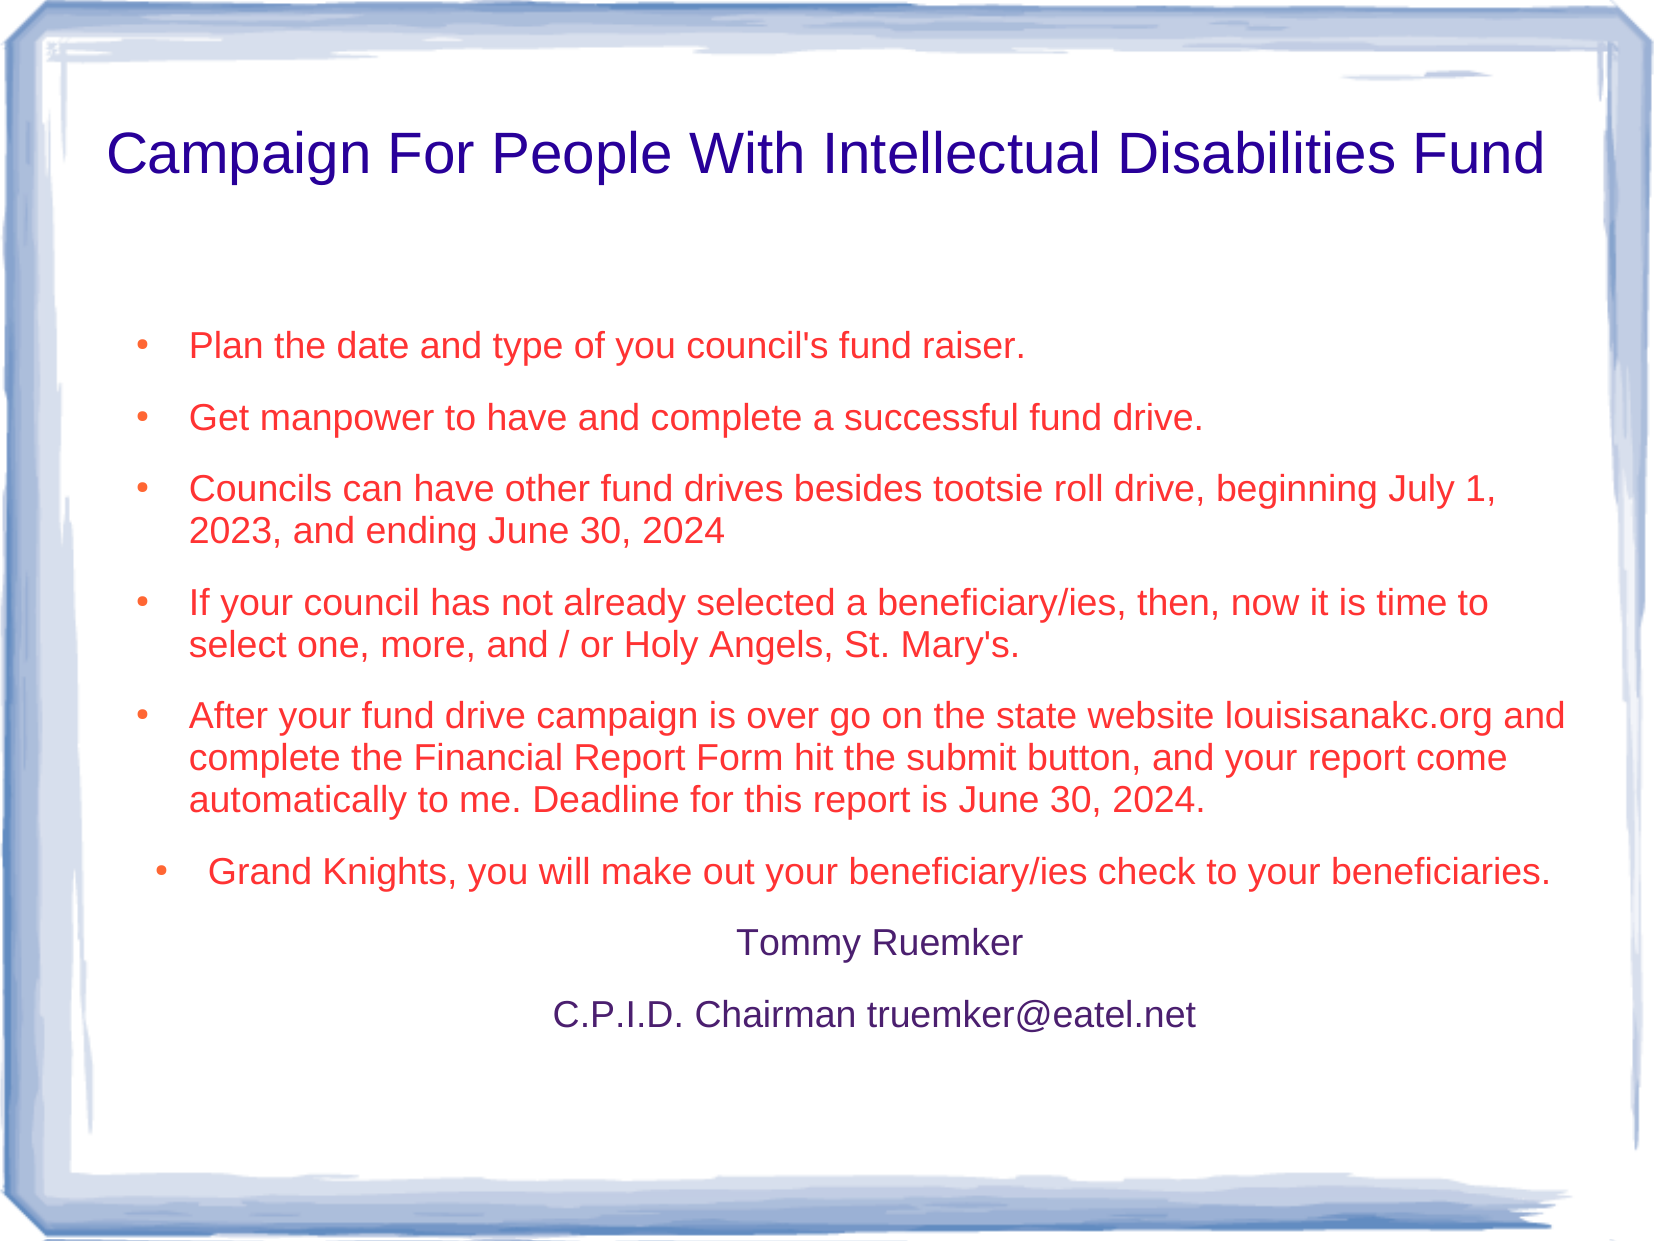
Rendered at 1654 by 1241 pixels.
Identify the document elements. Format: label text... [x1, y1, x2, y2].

list Plan the date and type of you council's fund raiser. Get manpower to have and complete a successful fund drive. Councils can have other fund drives besides tootsie roll drive, beginning July 1, 2023, and ending June 30, 2024 If your council has not already selected a beneficiary/ies, then, now it is time to select one, more, and / or Holy Angels, St. Mary's. After your fund drive campaign is over go on the state website louisisanakc.org and complete the Financial Report Form hit the submit button, and your report come automatically to me. Deadline for this report is June 30, 2024. Grand Knights, you will make out your beneficiary/ies check to your beneficiaries. Tommy Ruemker C.P.I.D. Chairman truemker@eatel.net [118, 324, 1571, 1037]
title Campaign For People With Intellectual Disabilities Fund [82, 49, 1571, 257]
picture [0, 0, 1654, 1241]
